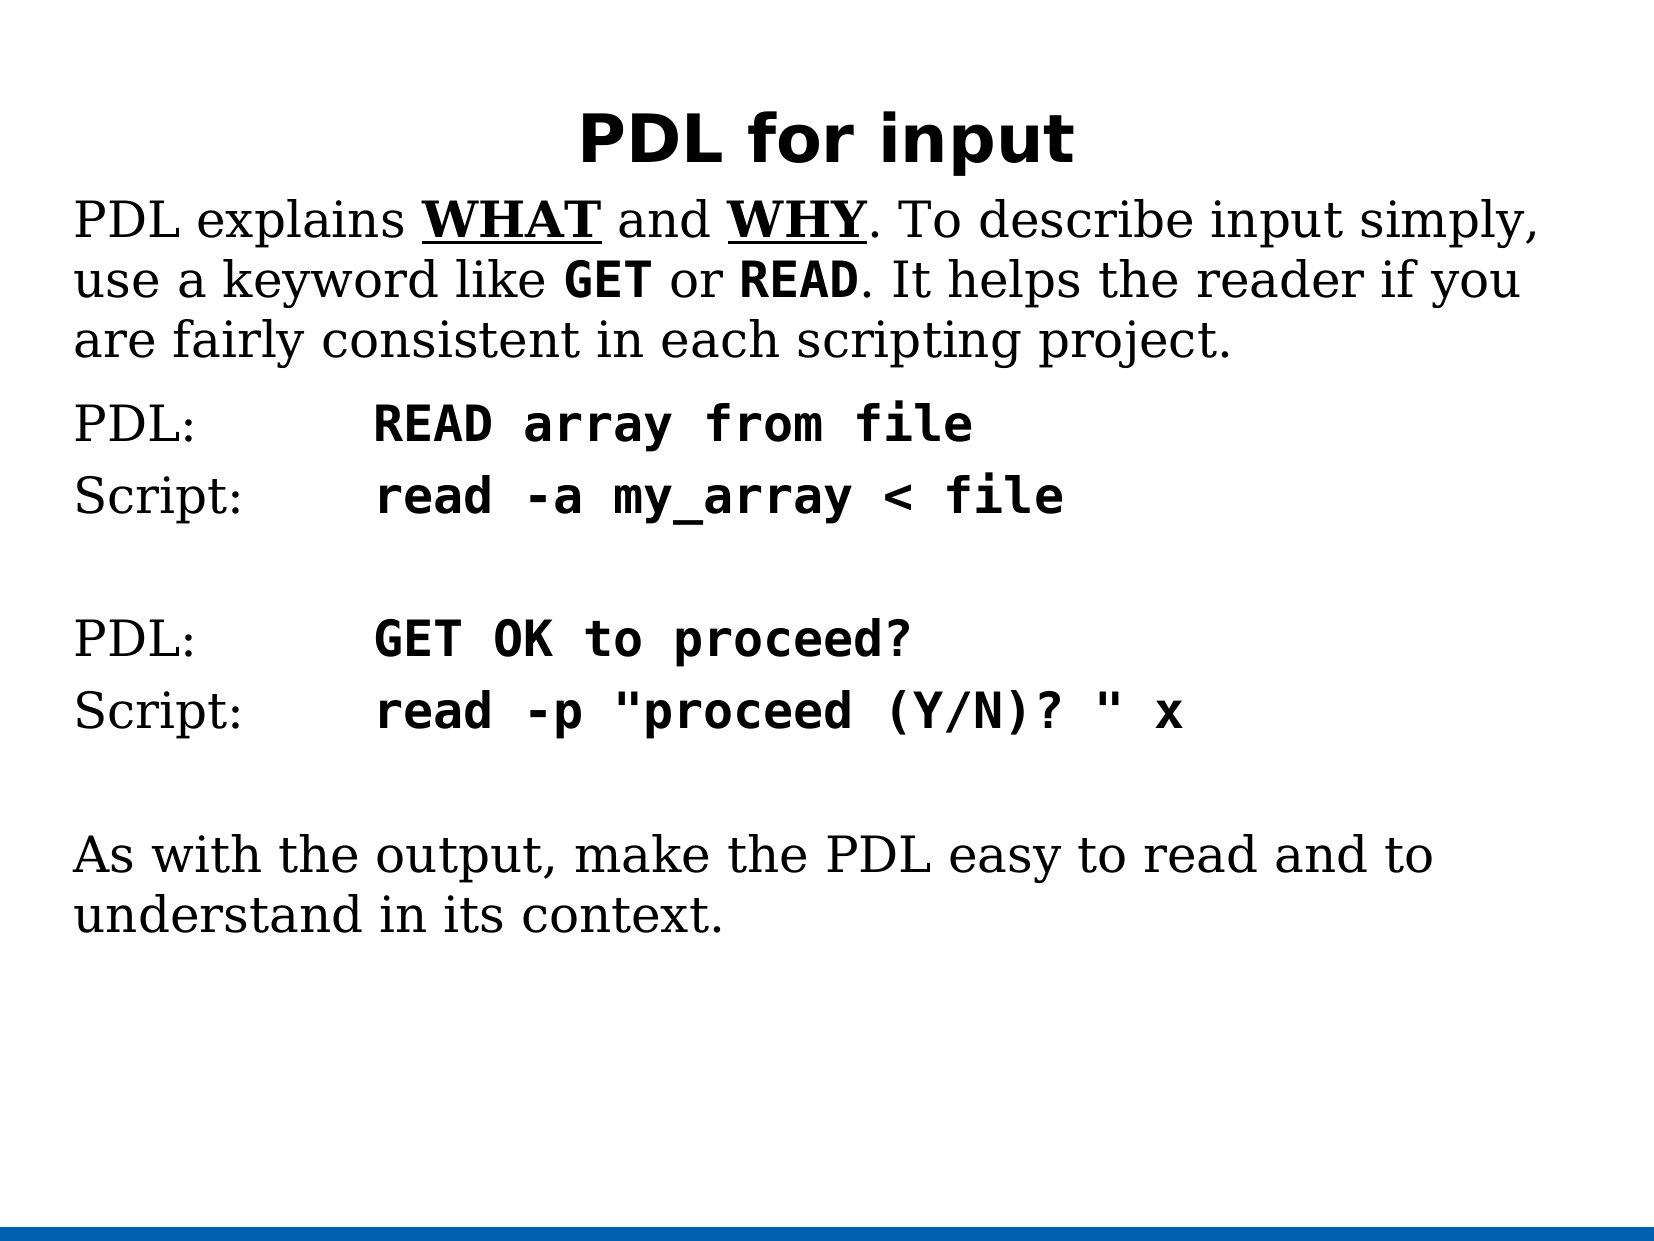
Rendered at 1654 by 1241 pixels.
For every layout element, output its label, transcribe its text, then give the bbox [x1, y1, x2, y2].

text_box PDL for input PDL explains WHAT and WHY. To describe input simply, use a keyword like GET or READ. It helps the reader if you are fairly consistent in each scripting project. PDL: READ array from file Script: read -a my_array < file PDL: GET OK to proceed? Script: read -p "proceed (Y/N)? " x As with the output, make the PDL easy to read and to understand in its context. [59, 88, 1595, 950]
